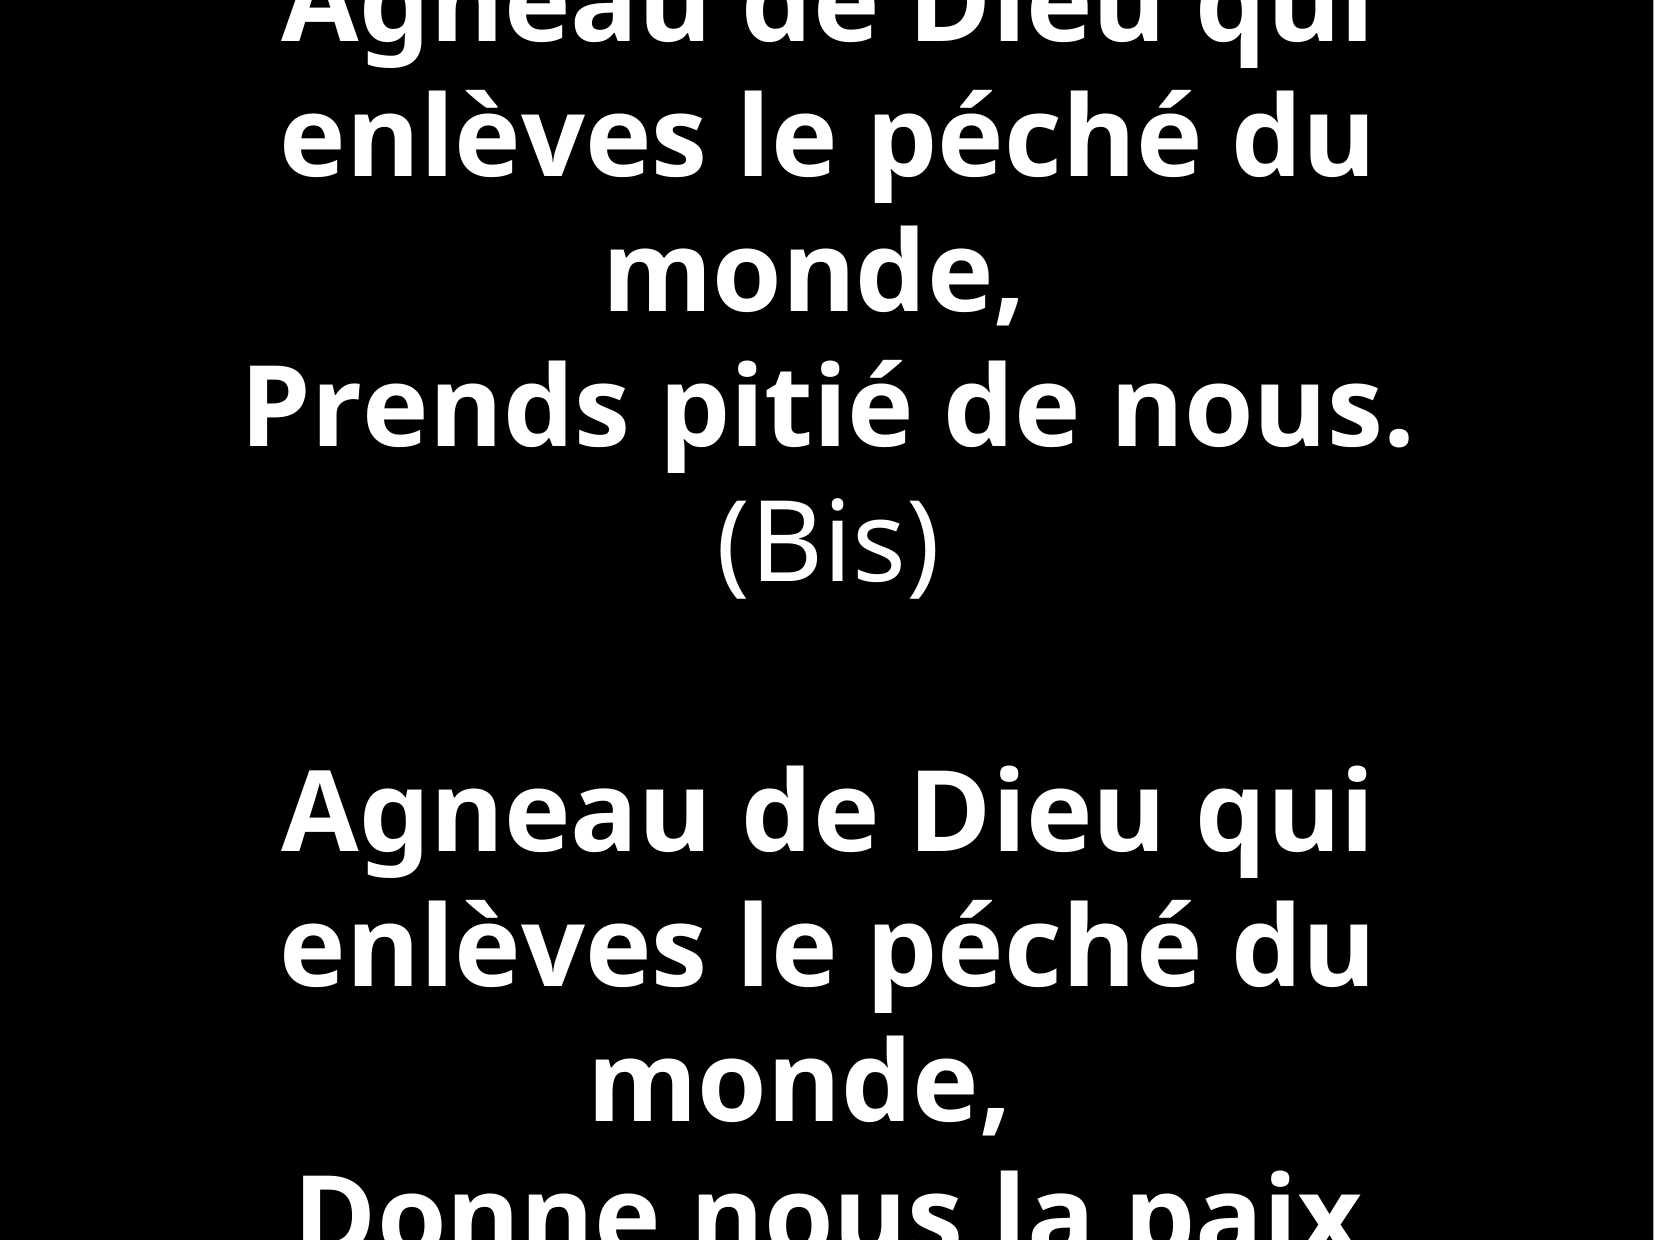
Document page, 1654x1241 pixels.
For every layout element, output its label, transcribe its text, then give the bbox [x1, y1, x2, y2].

title Agneau de Dieu qui enlèves le péché du monde, Prends pitié de nous. (Bis) Agneau de Dieu qui enlèves le péché du monde, Donne nous la paix [47, 35, 1611, 1174]
